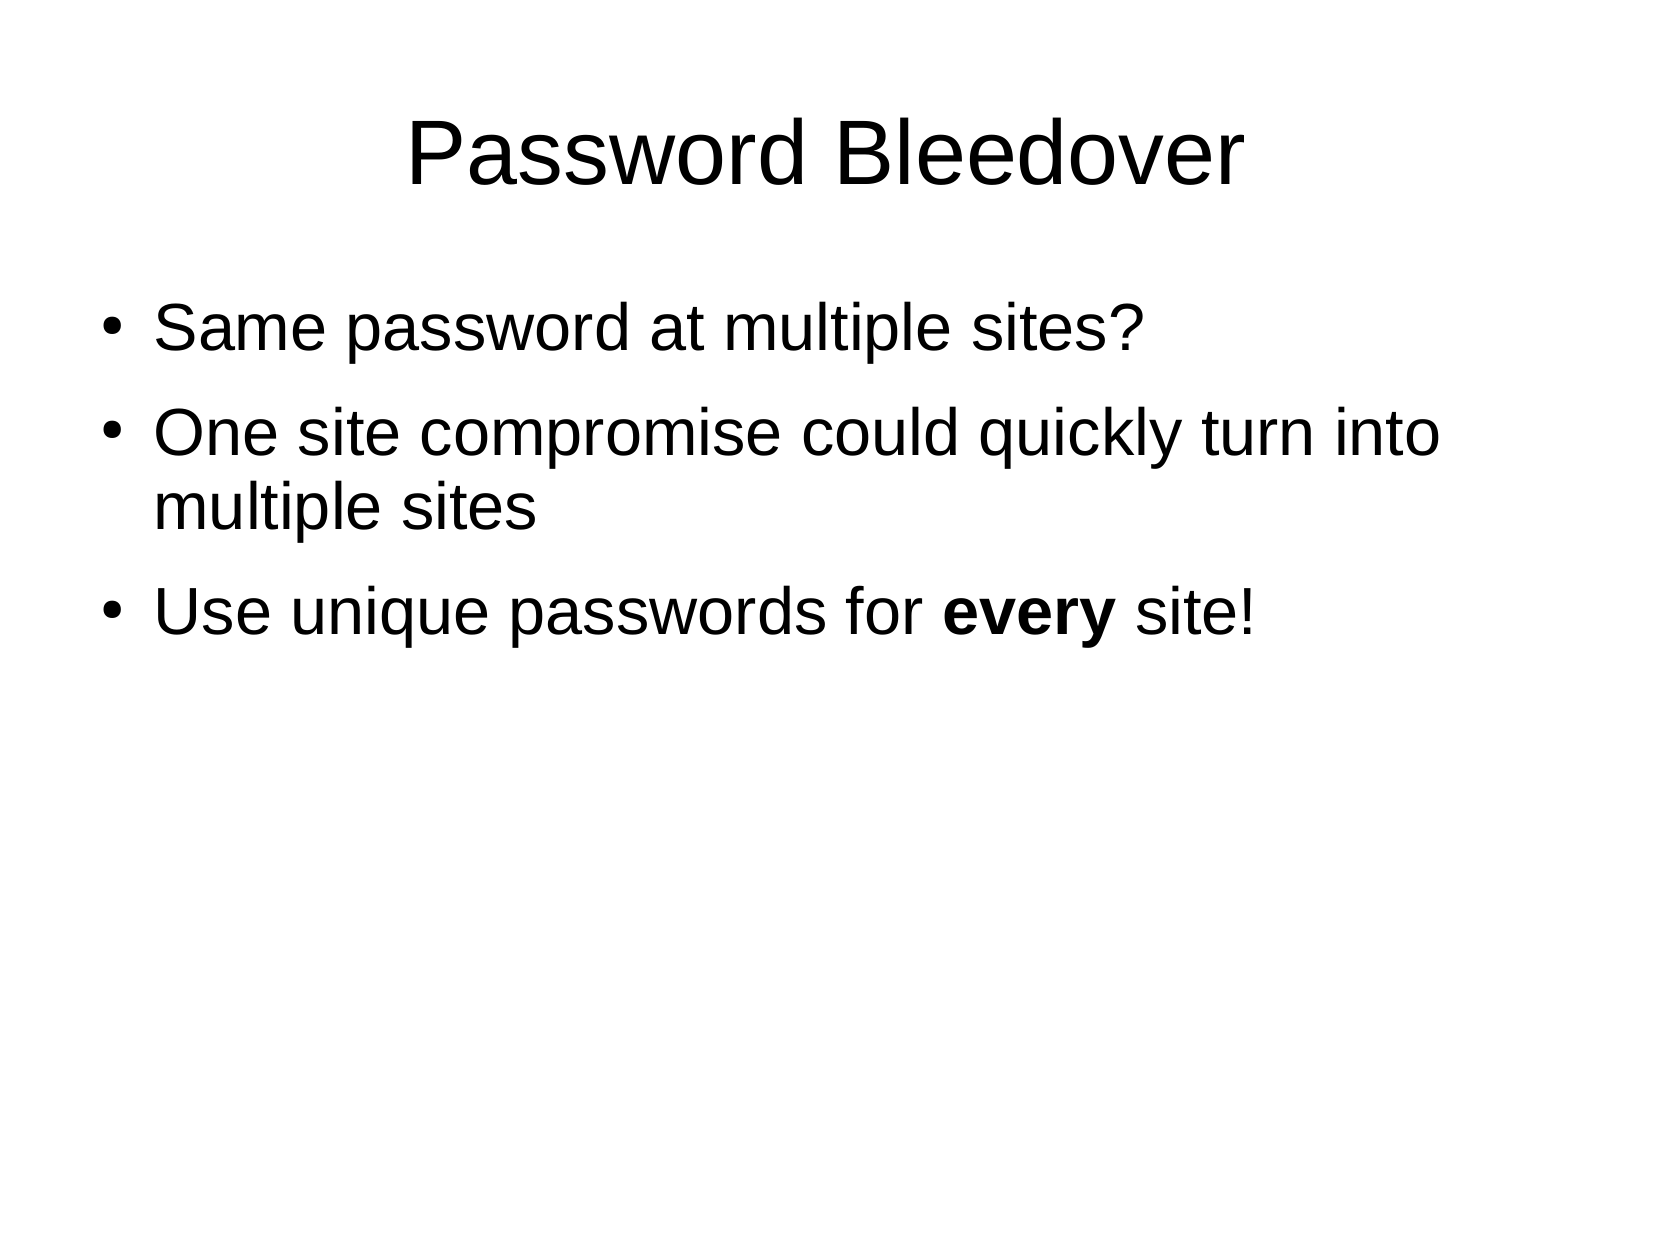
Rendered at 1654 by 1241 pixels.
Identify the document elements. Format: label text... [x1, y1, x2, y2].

title Password Bleedover [82, 49, 1571, 257]
list Same password at multiple sites? One site compromise could quickly turn into multiple sites Use unique passwords for every site! [82, 290, 1538, 1010]
